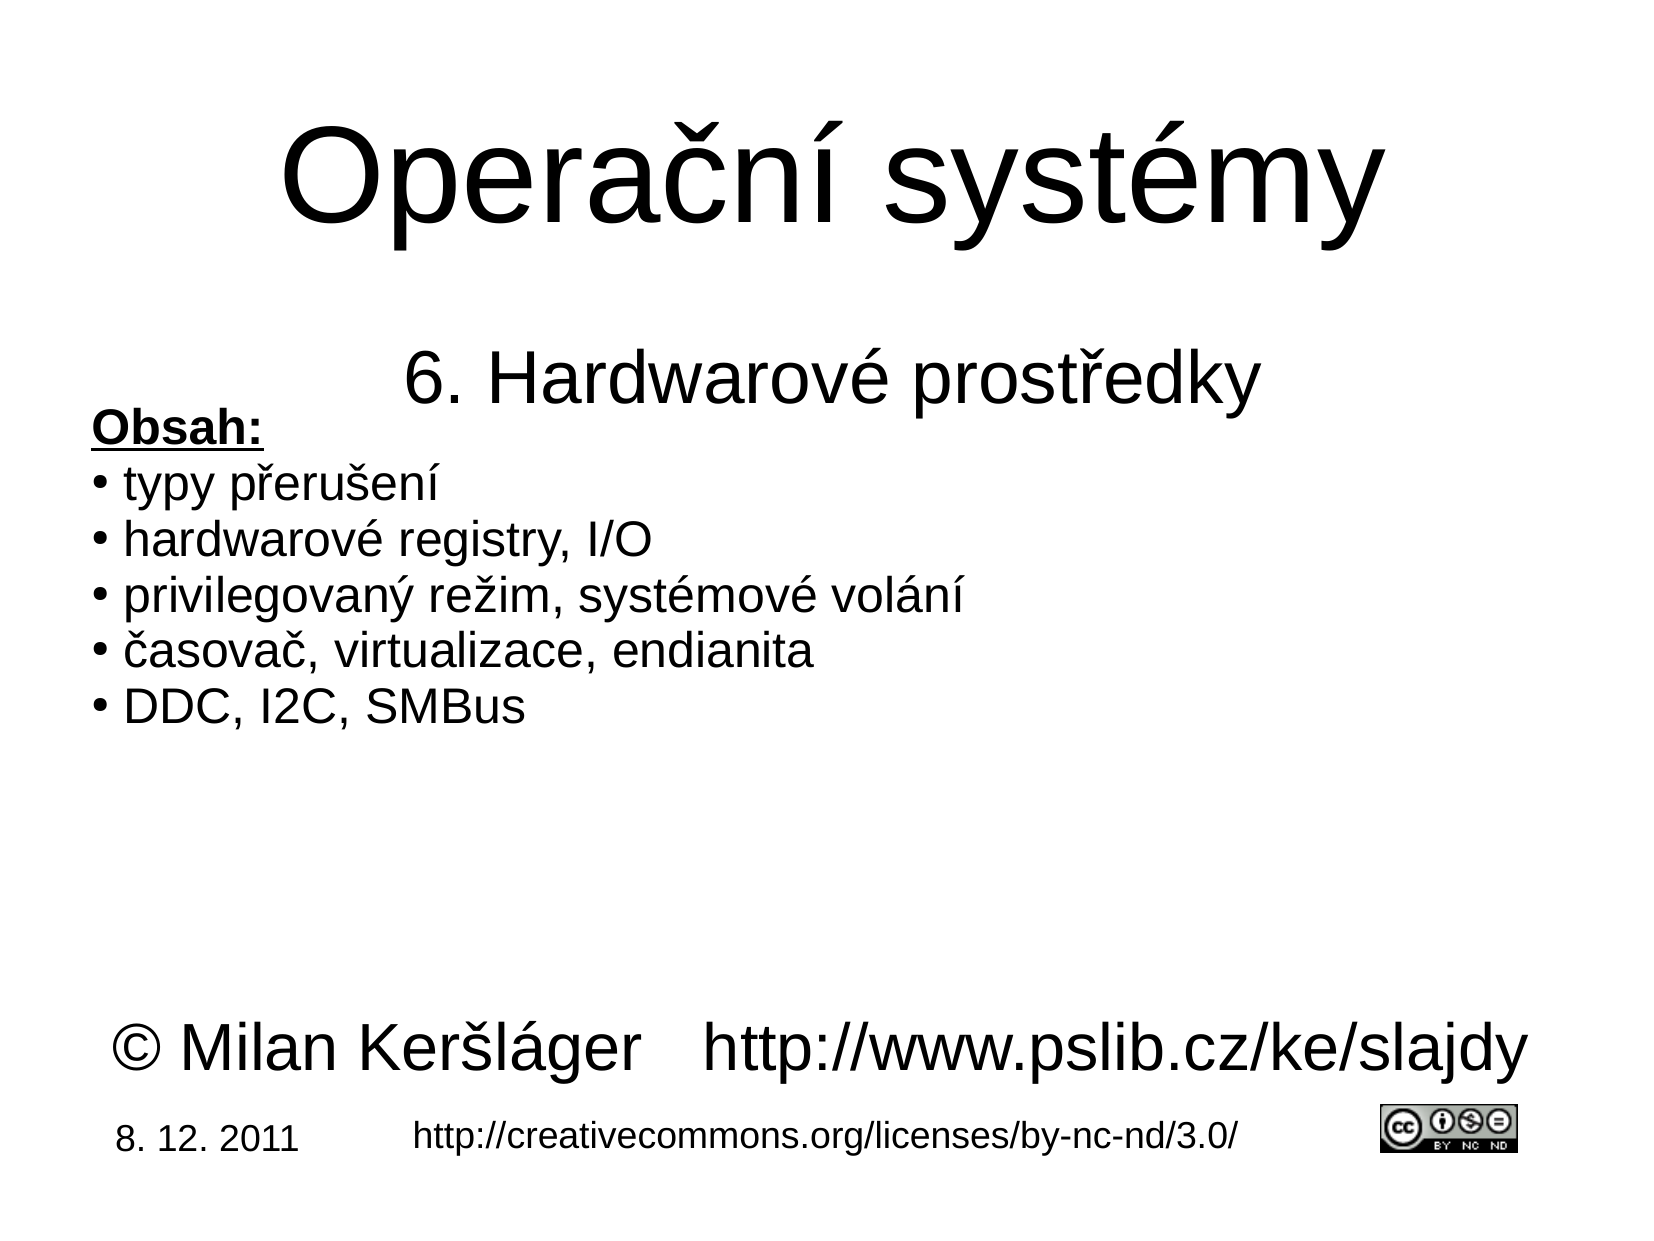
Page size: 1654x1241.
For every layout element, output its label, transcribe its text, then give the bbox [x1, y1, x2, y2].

text_box http://creativecommons.org/licenses/by-nc-nd/3.0/ [339, 1107, 1313, 1165]
title Operační systémy 6. Hardwarové prostředky [88, 56, 1577, 391]
text_box 8.12.2011 [100, 1110, 337, 1167]
list © Milan Keršláger http://www.pslib.cz/ke/slajdy [76, 1009, 1565, 1087]
text_box Obsah: typy přerušení hardwarové registry, I/O privilegovaný režim, systémové volání časovač, virtualizace, endianita DDC, I2C, SMBus [76, 391, 1583, 743]
picture [1380, 1104, 1518, 1153]
